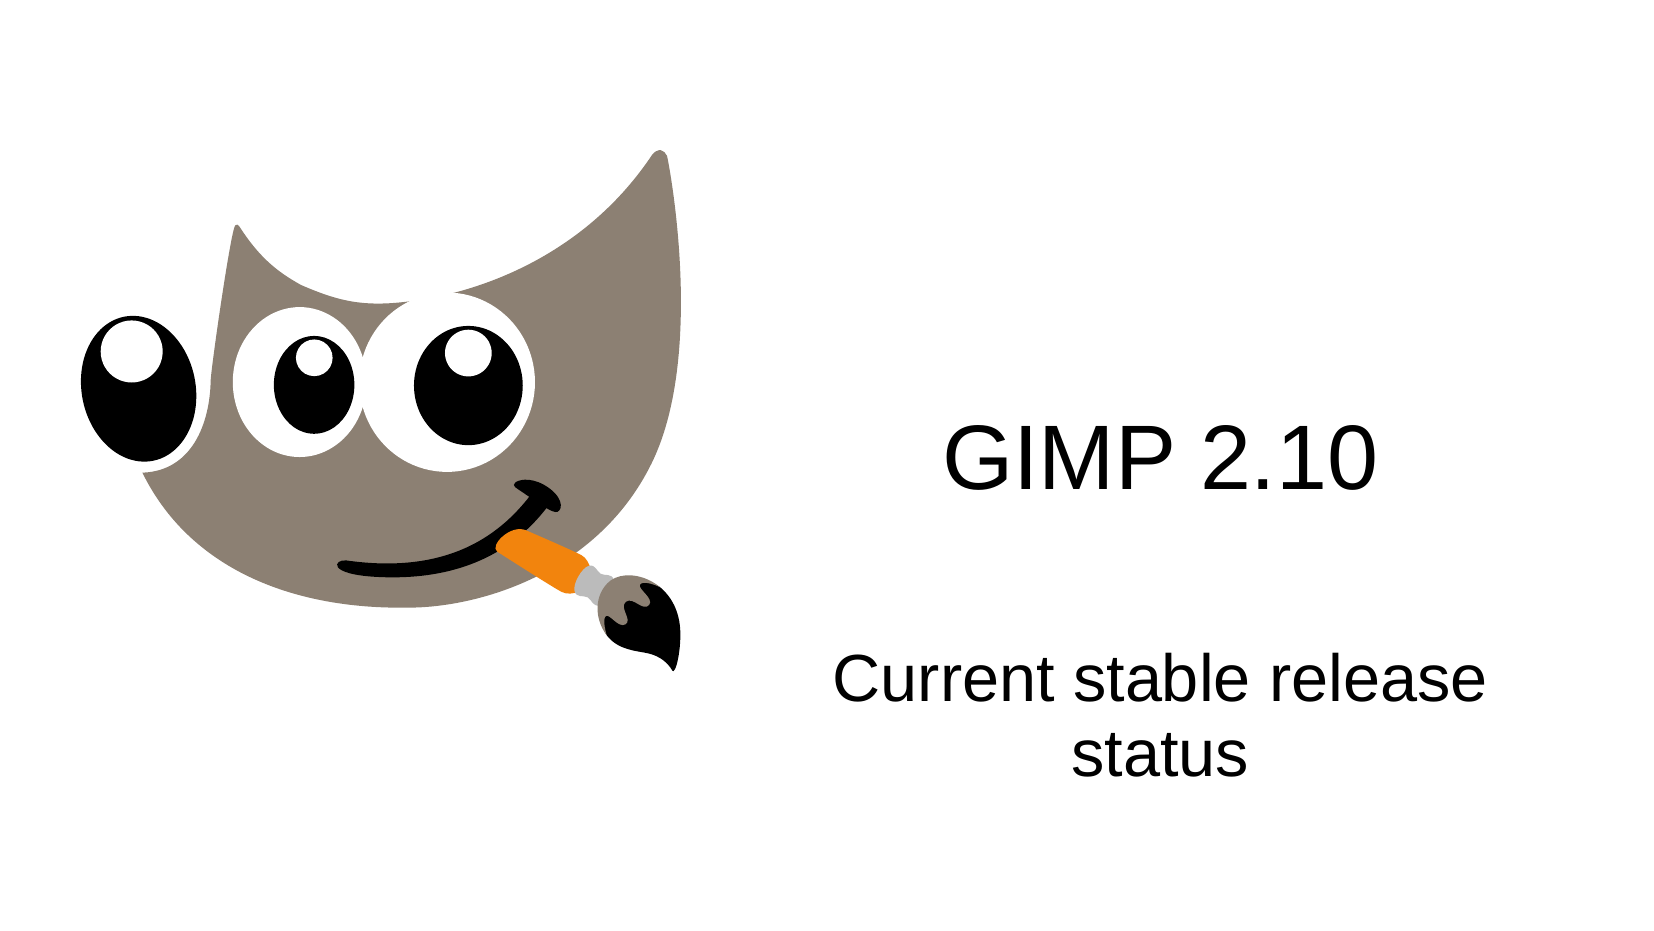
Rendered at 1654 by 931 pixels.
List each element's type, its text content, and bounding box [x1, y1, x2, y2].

subtitle Current stable release status [750, 641, 1571, 791]
title GIMP 2.10 [750, 157, 1571, 641]
